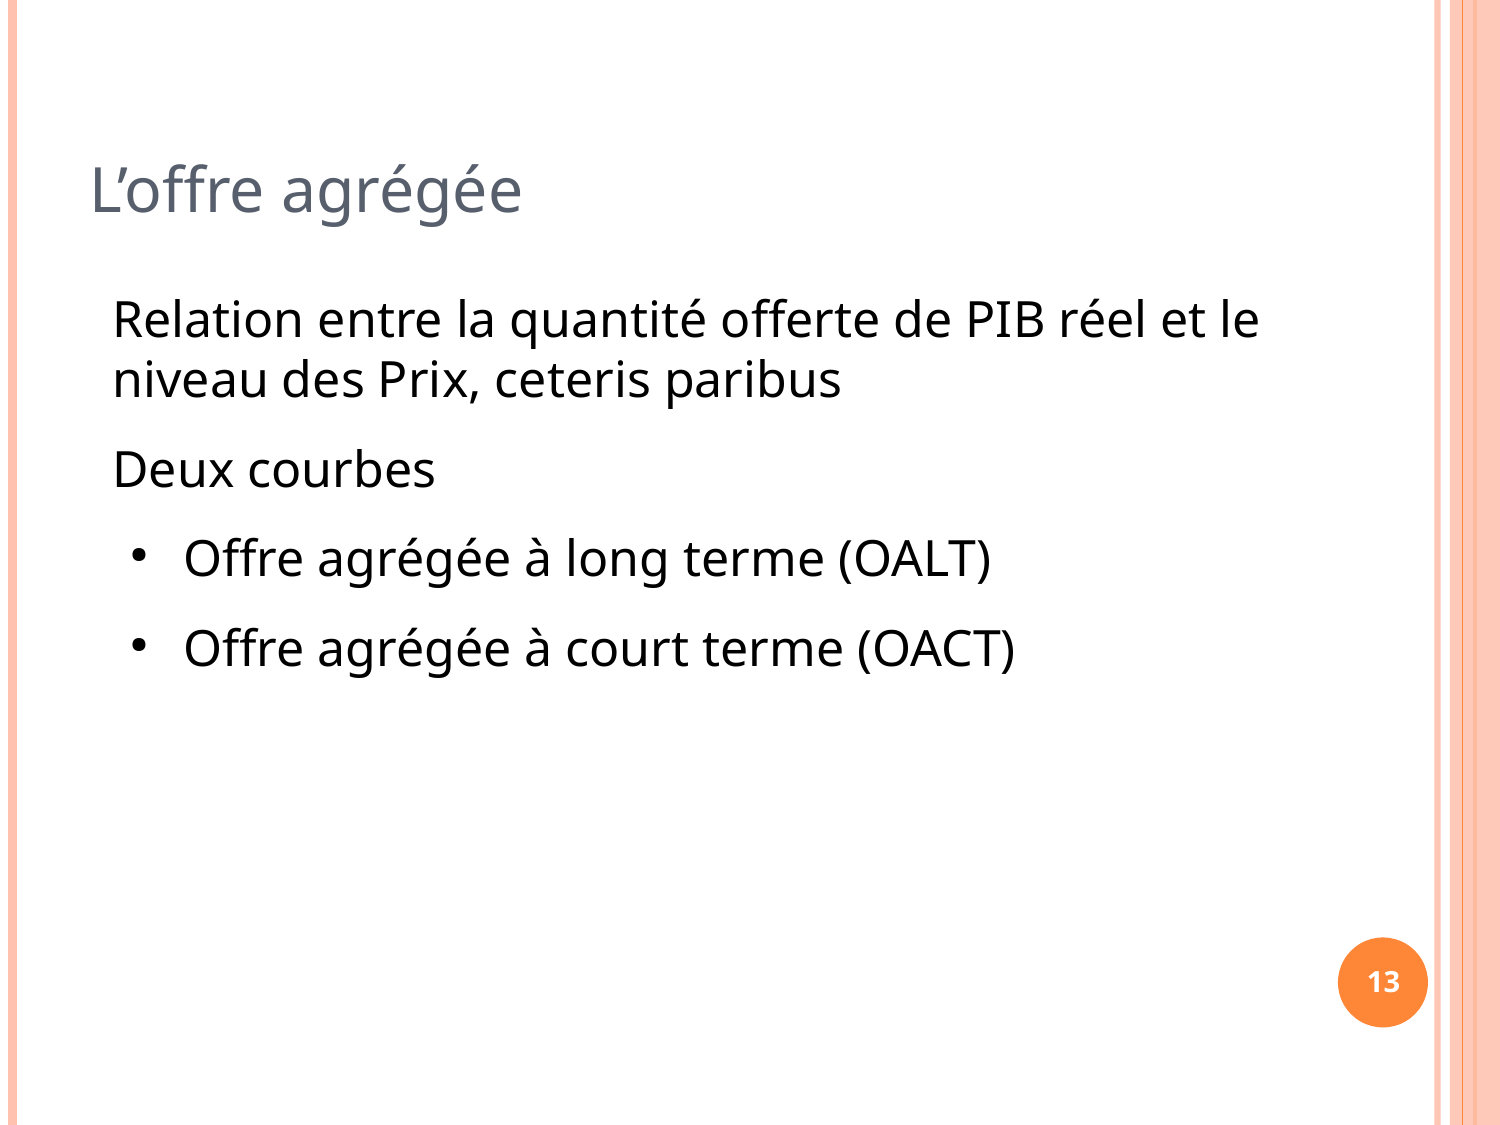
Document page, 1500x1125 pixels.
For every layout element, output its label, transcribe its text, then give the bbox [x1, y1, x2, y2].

list Relation entre la quantité offerte de PIB réel et le niveau des Prix, ceteris paribus Deux courbes Offre agrégée à long terme (OALT) Offre agrégée à court terme (OACT) [112, 287, 1388, 1000]
slide_number <numéro> [1333, 940, 1434, 1027]
title L’offre agrégée [75, 45, 1300, 233]
